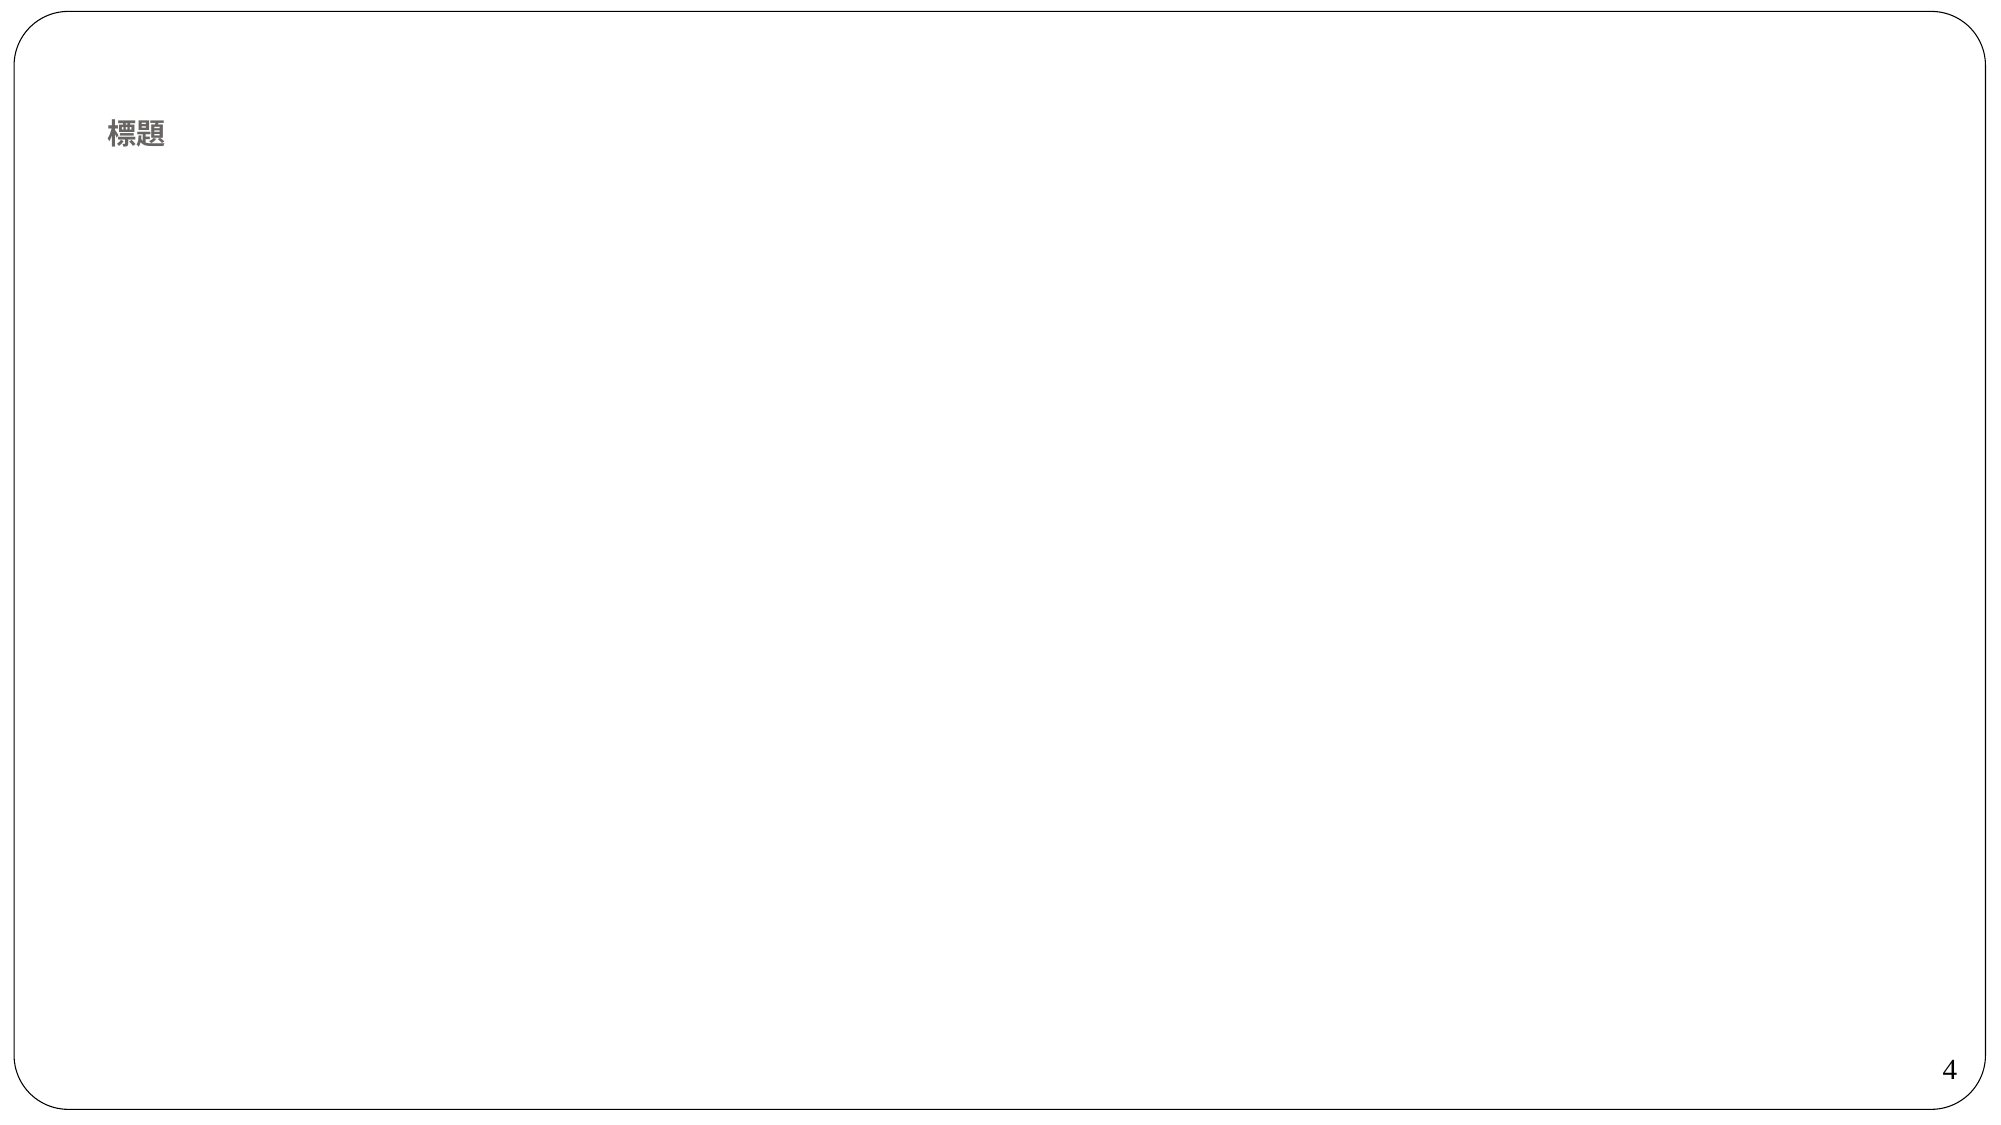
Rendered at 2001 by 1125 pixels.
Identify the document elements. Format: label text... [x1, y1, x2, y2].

text_box 4 [1899, 1010, 2000, 1125]
title 標題 [92, 56, 1351, 166]
